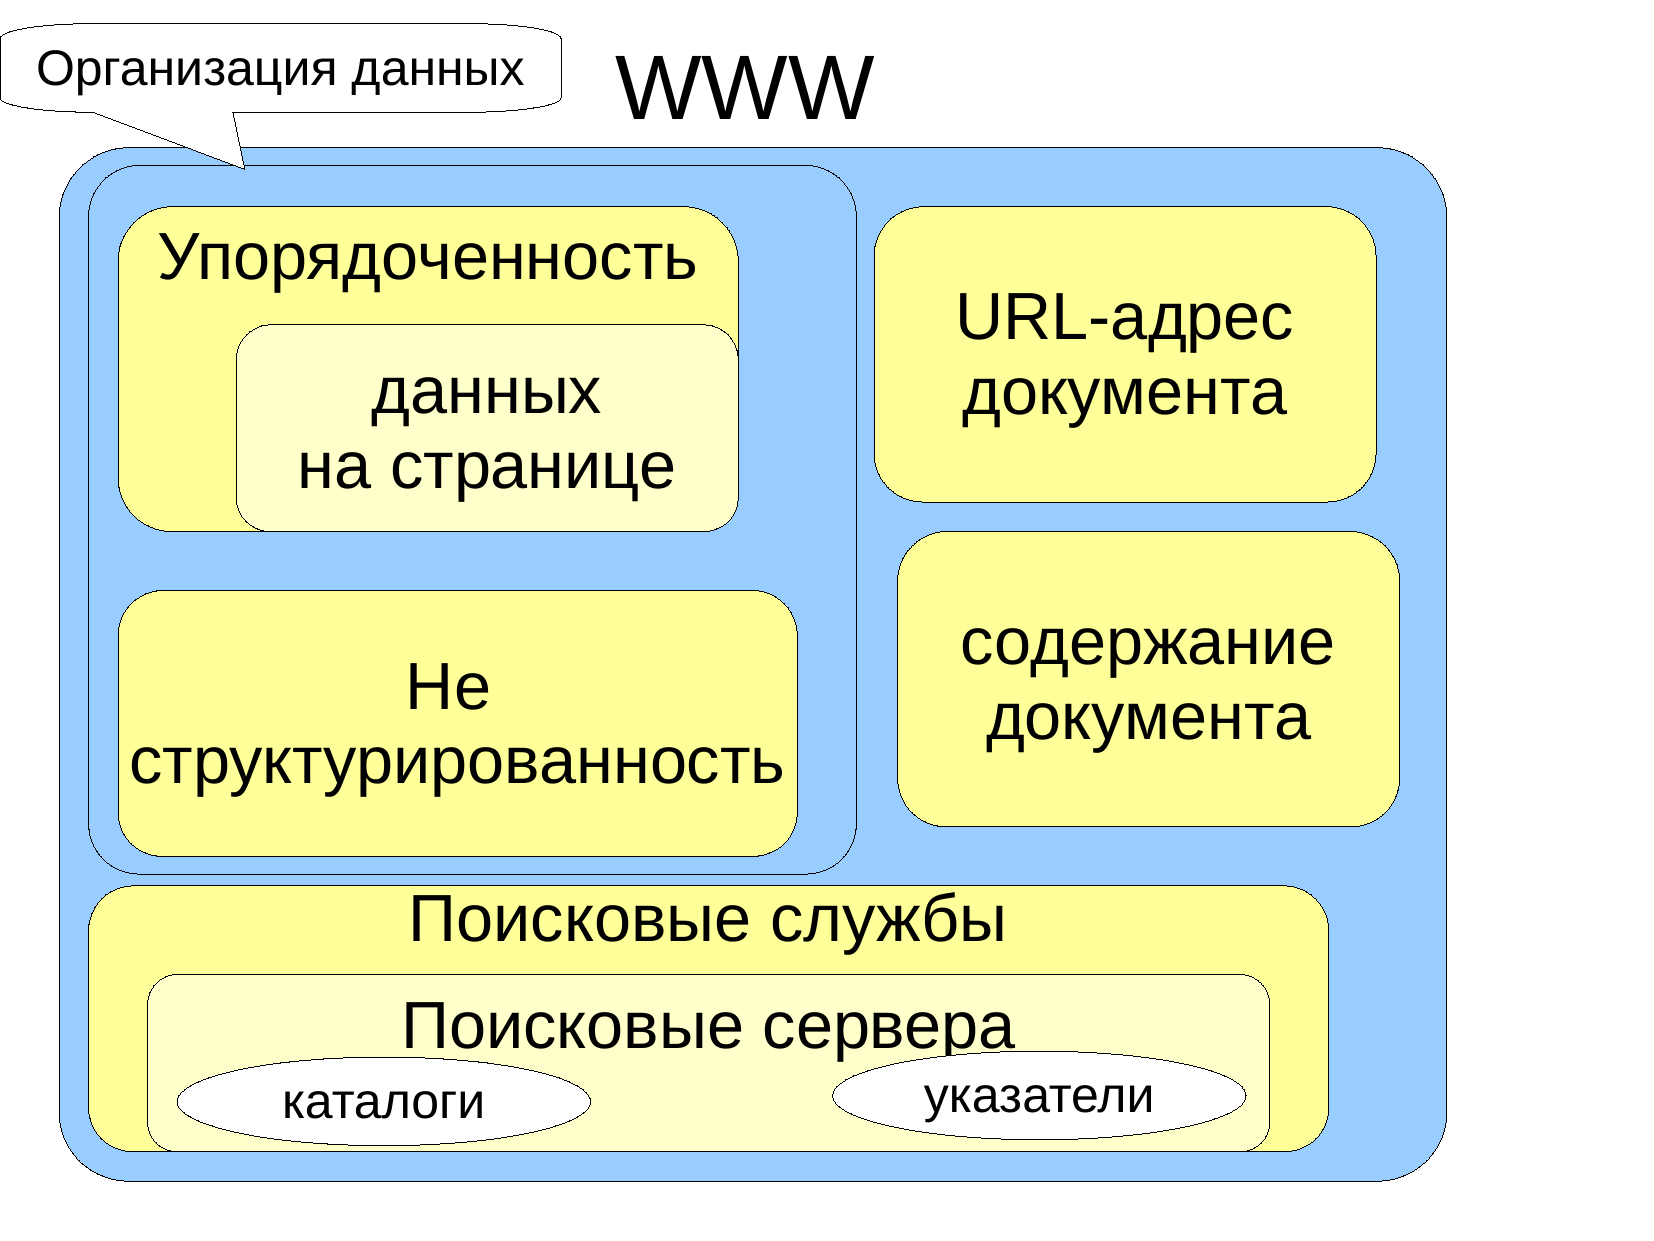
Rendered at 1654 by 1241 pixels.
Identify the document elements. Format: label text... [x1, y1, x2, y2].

text_box Организация данных [0, 23, 562, 170]
text_box содержание документа [897, 531, 1400, 827]
text_box Поисковые службы [88, 885, 1329, 1152]
text_box URL-адрес документа [874, 206, 1377, 503]
text_box [59, 147, 1447, 1182]
text_box Поисковые сервера [147, 974, 1270, 1152]
text_box указатели [832, 1051, 1247, 1140]
text_box WWW [234, 29, 1182, 147]
text_box каталоги [177, 1057, 591, 1146]
